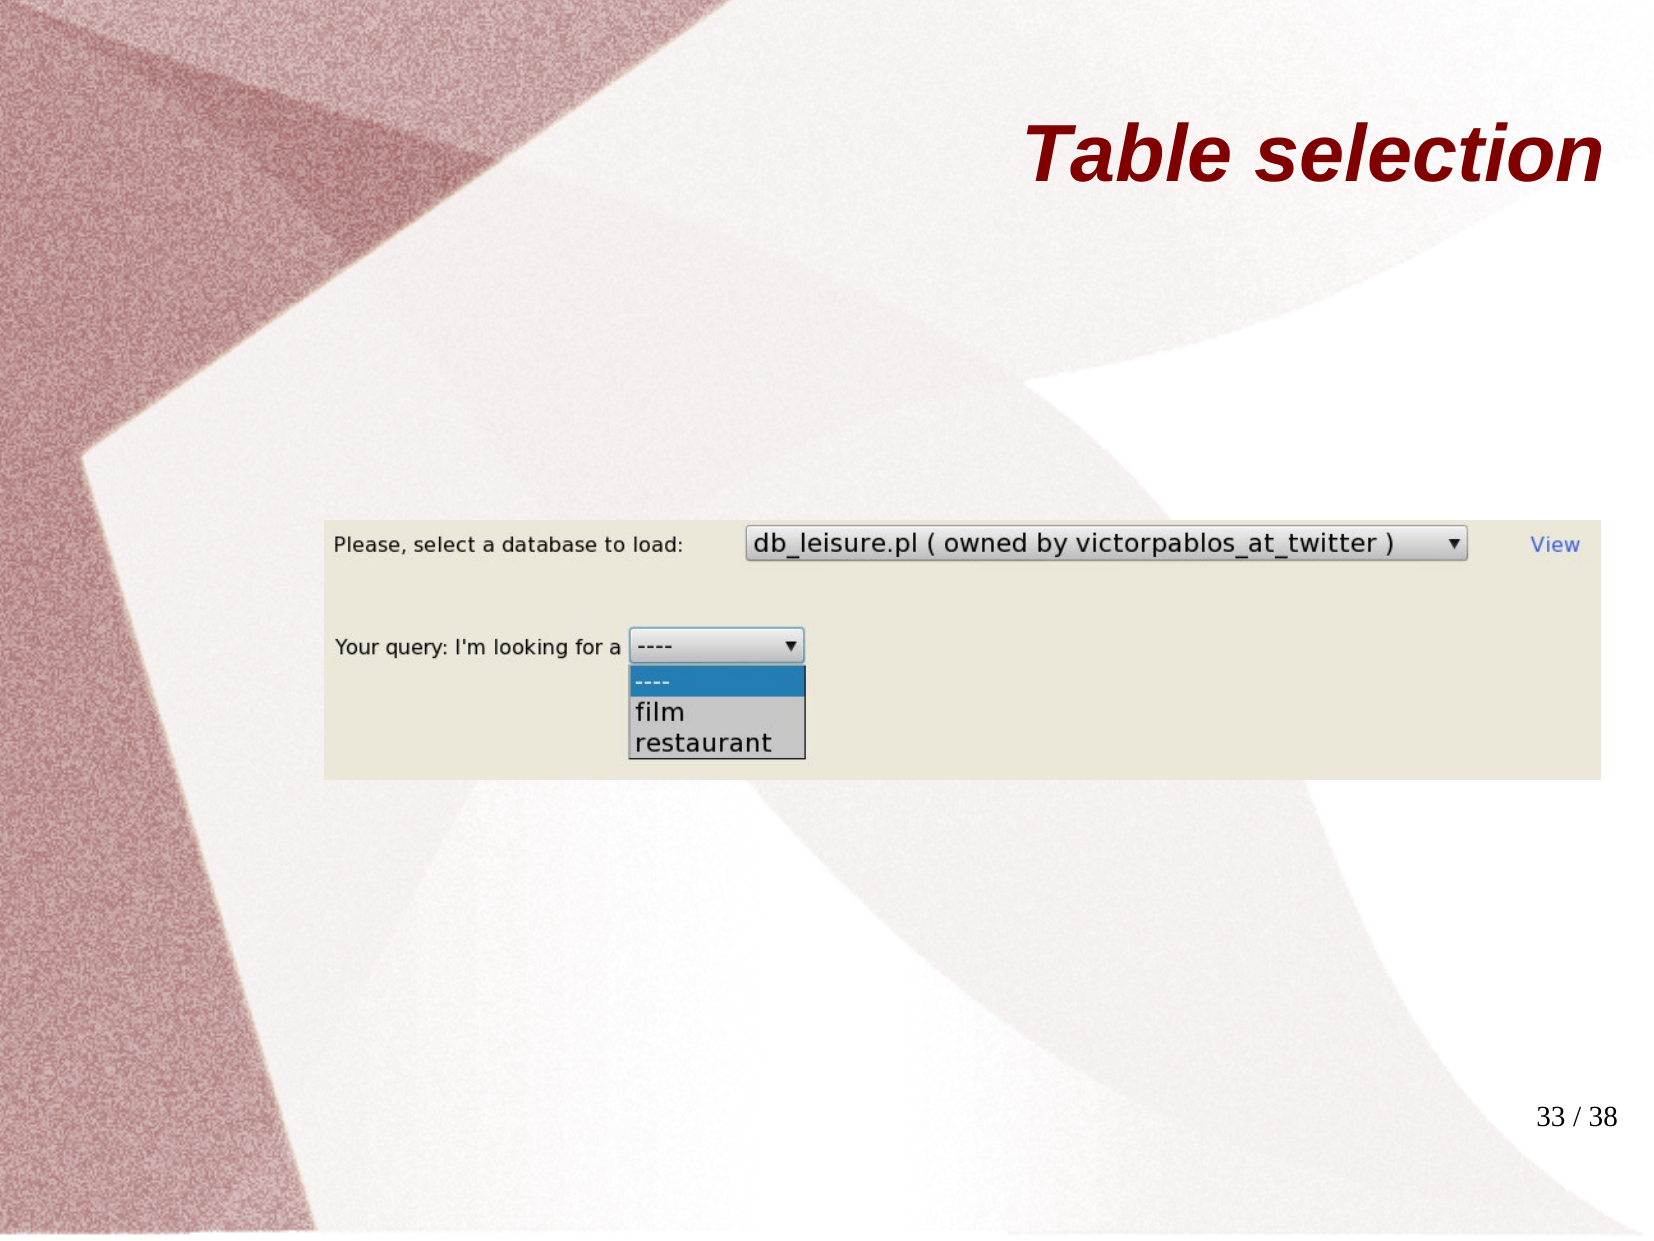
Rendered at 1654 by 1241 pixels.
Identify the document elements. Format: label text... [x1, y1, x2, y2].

title Table selection [596, 49, 1607, 257]
picture [0, 0, 1654, 1241]
